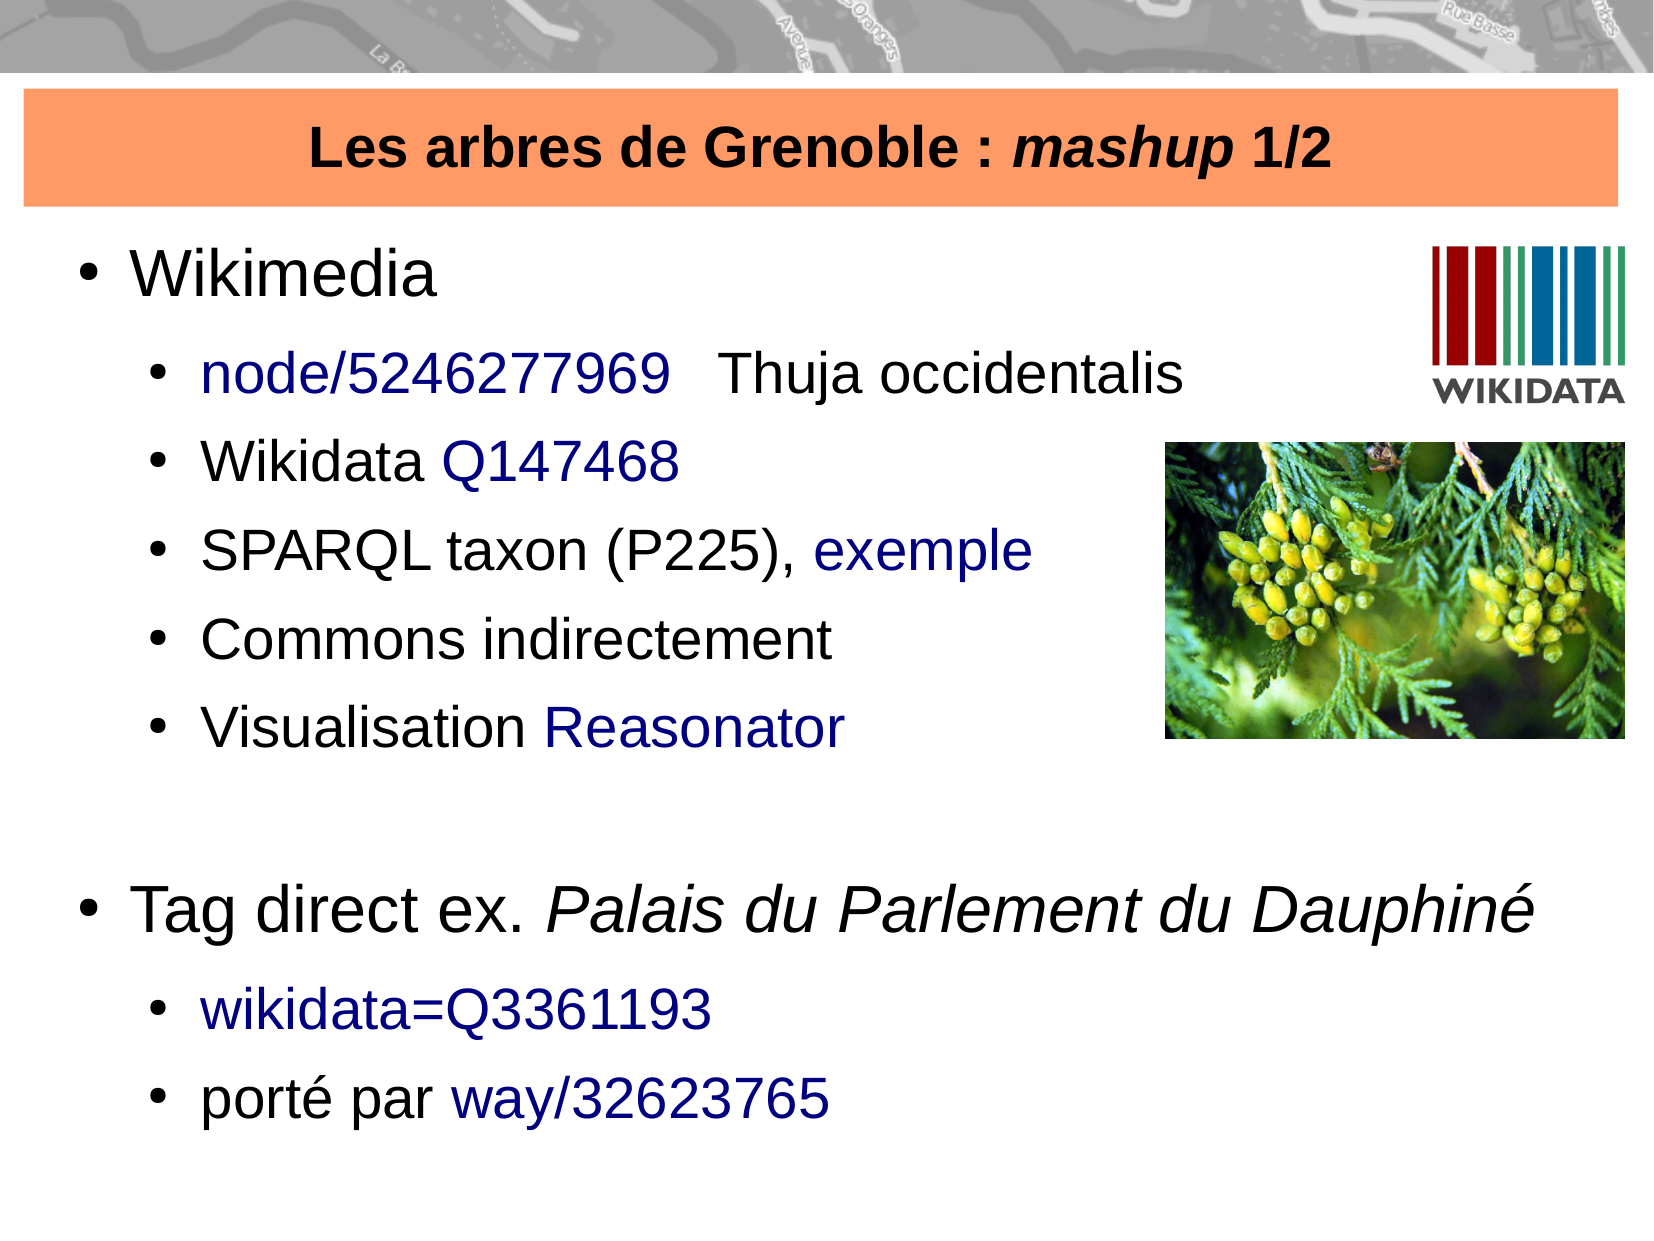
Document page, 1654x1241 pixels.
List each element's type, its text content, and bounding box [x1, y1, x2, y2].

table_header [1240, 12, 1653, 77]
picture [1165, 442, 1625, 739]
list Wikimedia node/5246277969 Thuja occidentalis Wikidata Q147468 SPARQL taxon (P225), exemple Commons indirectement Visualisation Reasonator Tag direct ex. Palais du Parlement du Dauphiné wikidata=Q3361193 porté par way/32623765 [59, 236, 1548, 1157]
table_header [0, 12, 413, 77]
picture [1404, 236, 1654, 413]
table_header [413, 12, 826, 77]
table_header [826, 12, 1240, 77]
picture [0, 0, 1654, 73]
text_box Les arbres de Grenoble : mashup 1/2 [23, 88, 1619, 207]
